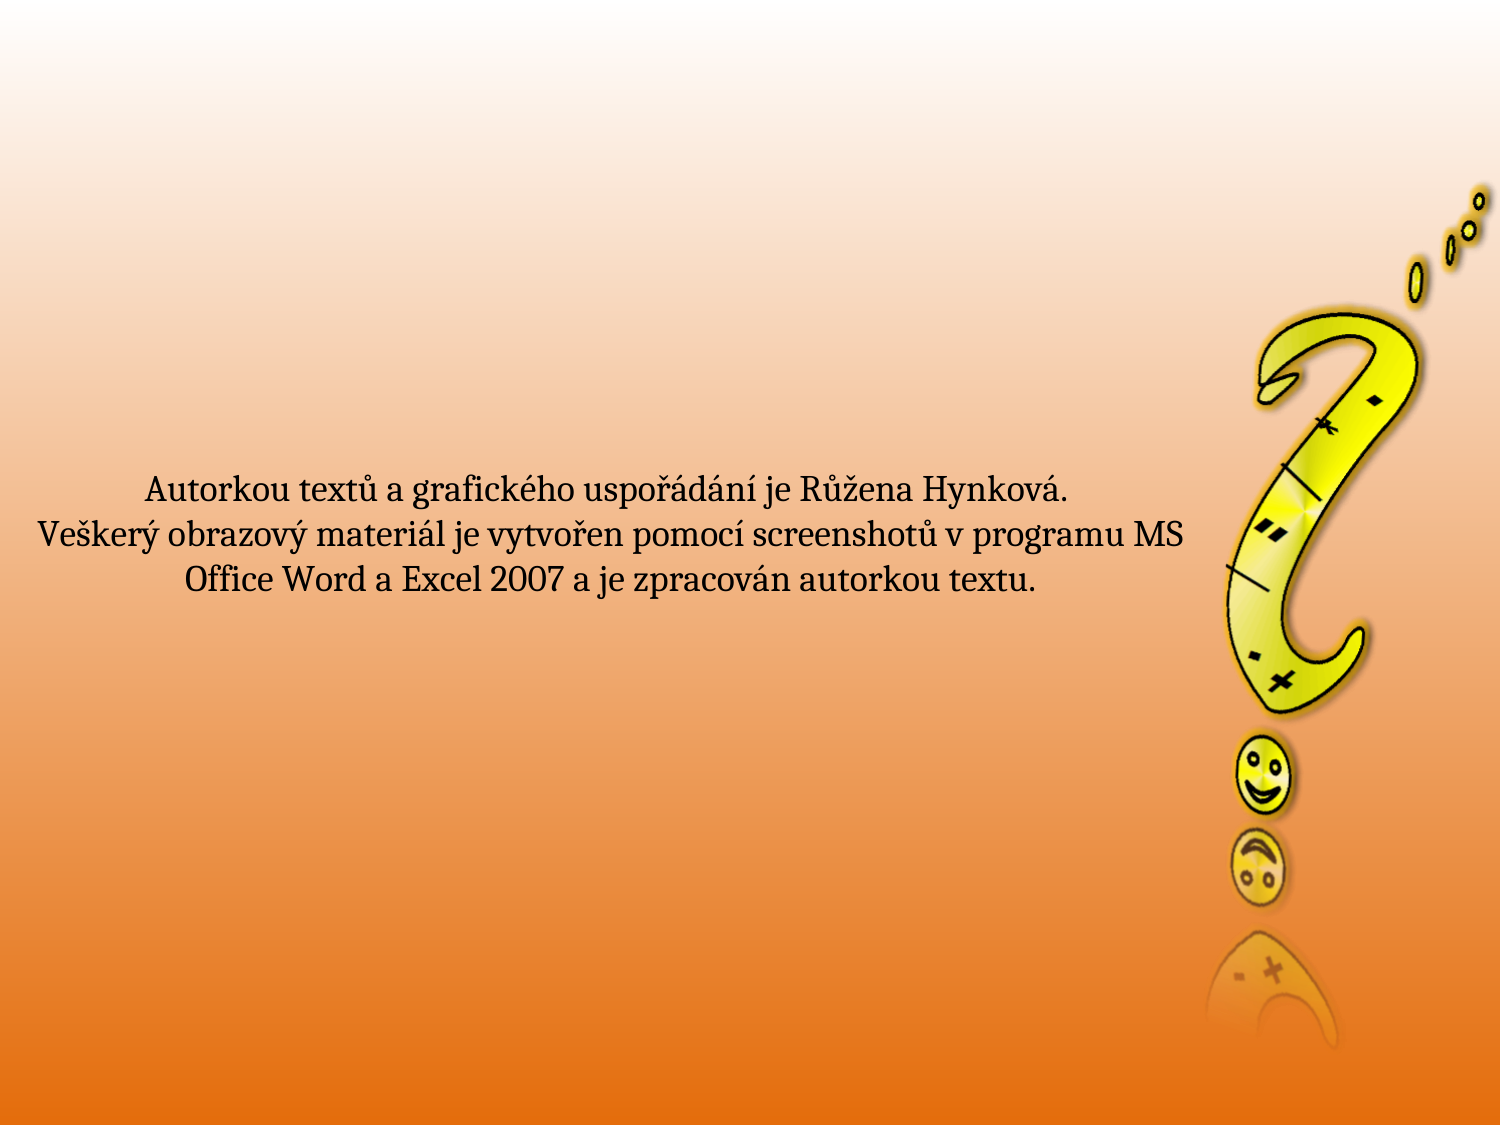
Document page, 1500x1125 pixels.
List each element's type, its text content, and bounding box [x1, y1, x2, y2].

picture [1171, 160, 1500, 1125]
text_box Autorkou textů a grafického uspořádání je Růžena Hynková. Veškerý obrazový materiál je vytvořen pomocí screenshotů v programu MS Office Word a Excel 2007 a je zpracován autorkou textu. [0, 456, 1223, 652]
